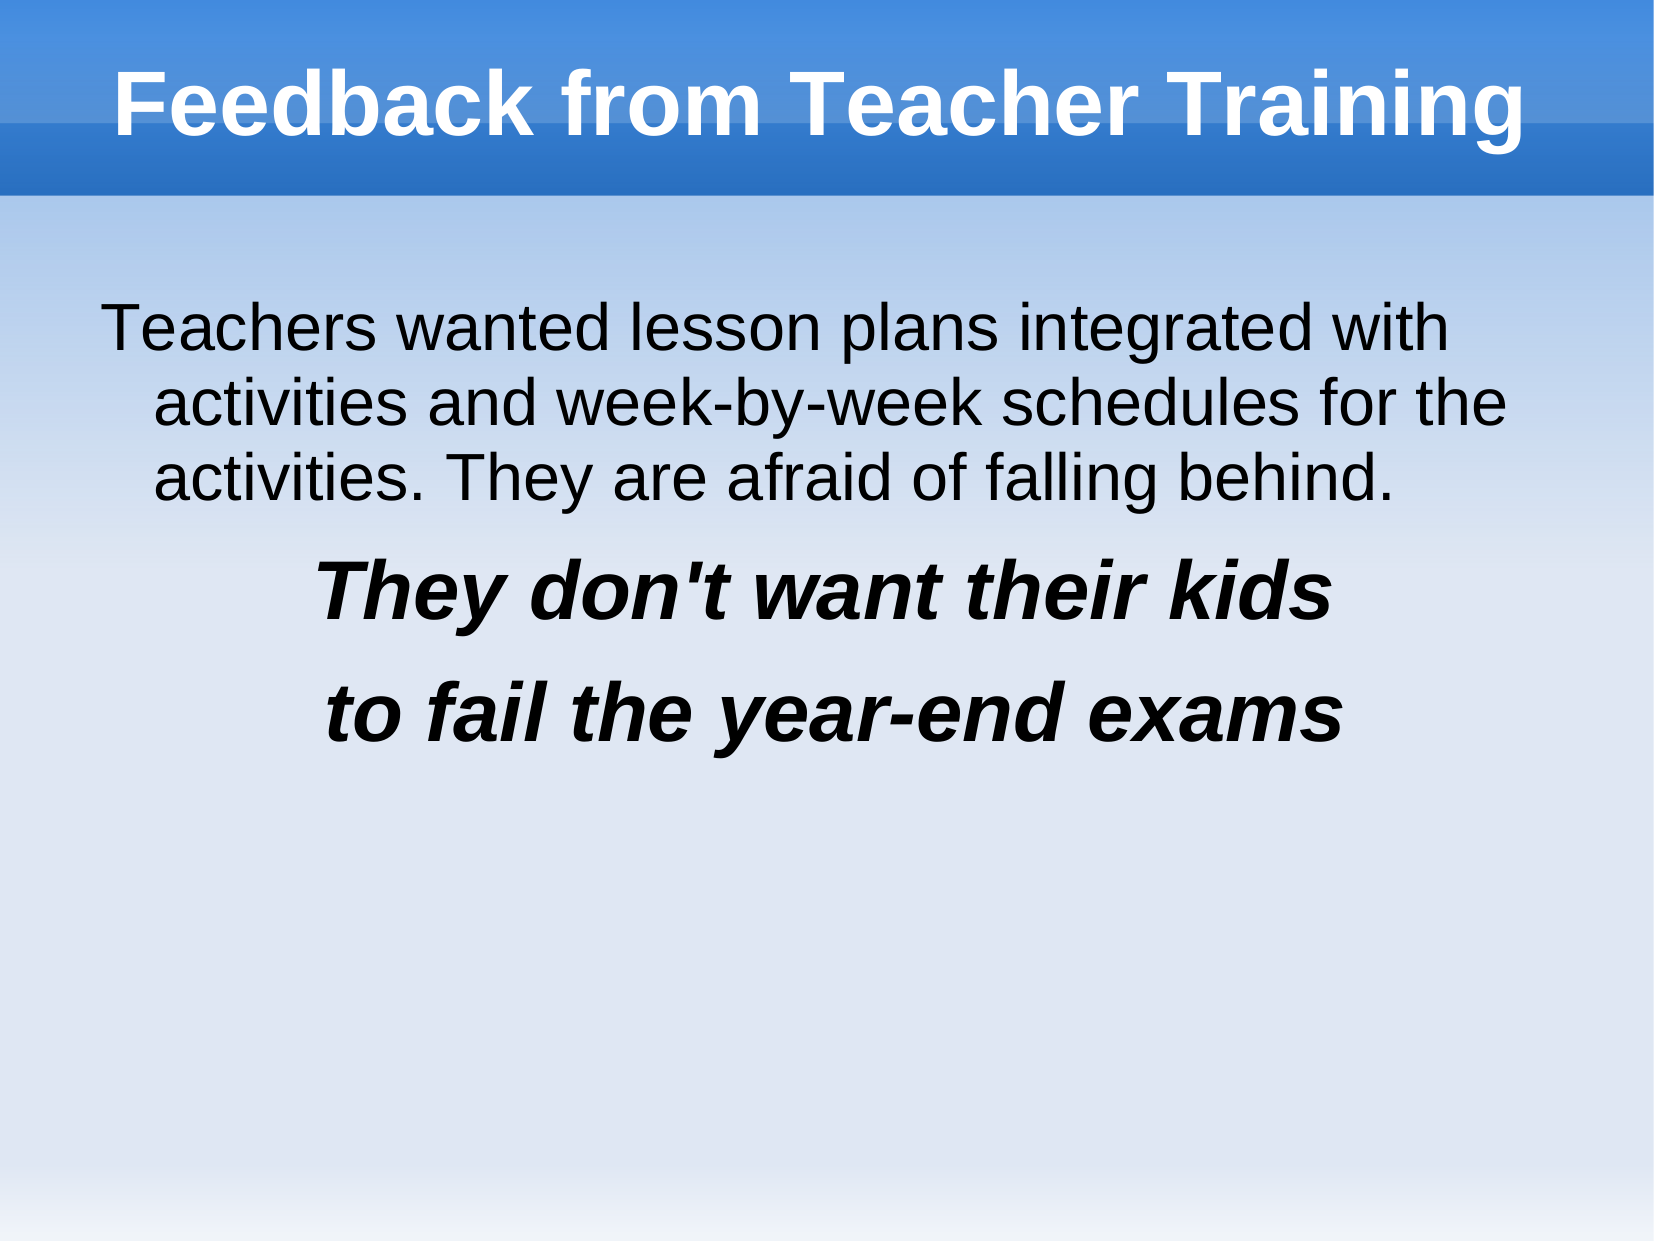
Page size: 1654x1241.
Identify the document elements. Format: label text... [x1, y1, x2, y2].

title Feedback from Teacher Training [76, 7, 1565, 200]
list Teachers wanted lesson plans integrated with activities and week-by-week schedules for the activities. They are afraid of falling behind. They don't want their kids to fail the year-end exams [82, 290, 1571, 1094]
picture [0, 0, 1654, 1241]
